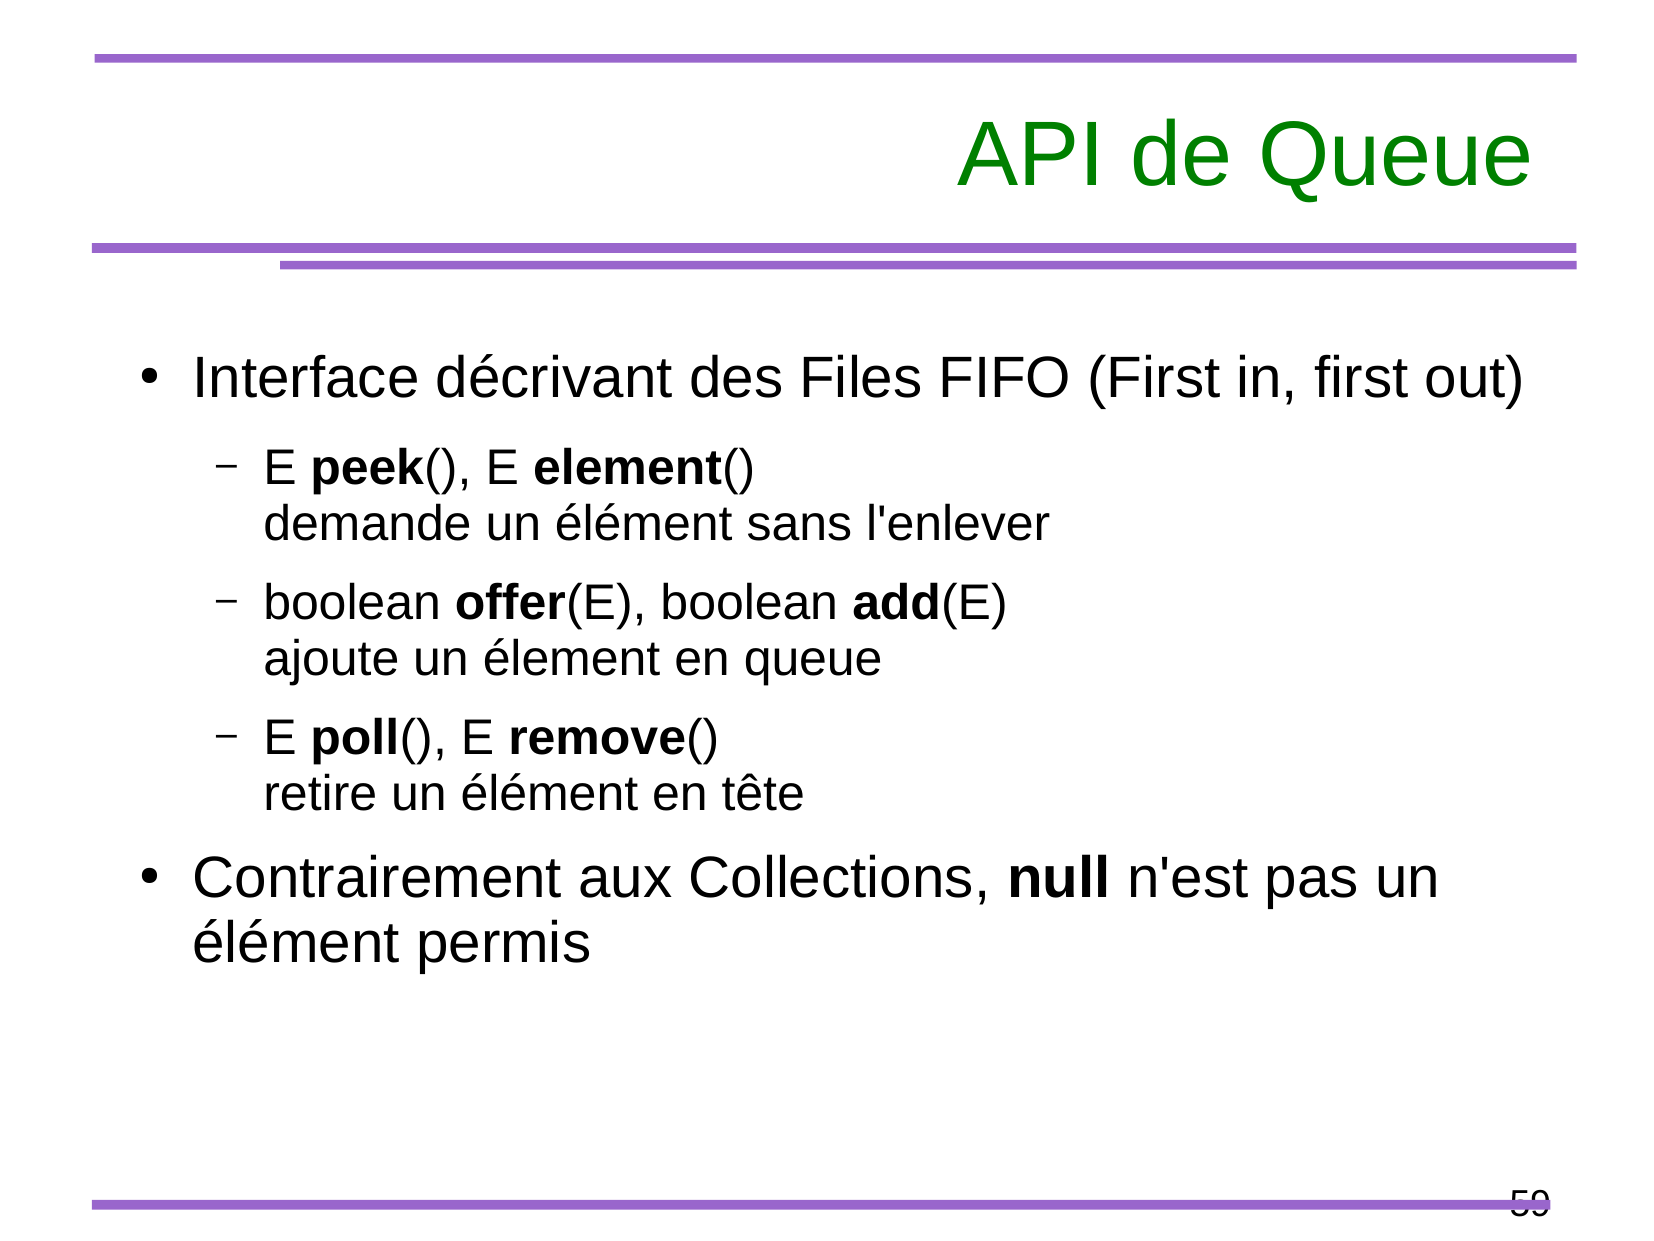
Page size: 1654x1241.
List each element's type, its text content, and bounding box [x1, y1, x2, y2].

list Interface décrivant des Files FIFO (First in, first out) E peek(), E element() demande un élément sans l'enlever boolean offer(E), boolean add(E) ajoute un élement en queue E poll(), E remove() retire un élément en tête Contrairement aux Collections, null n'est pas un élément permis [121, 344, 1534, 1155]
title API de Queue [121, 49, 1534, 257]
